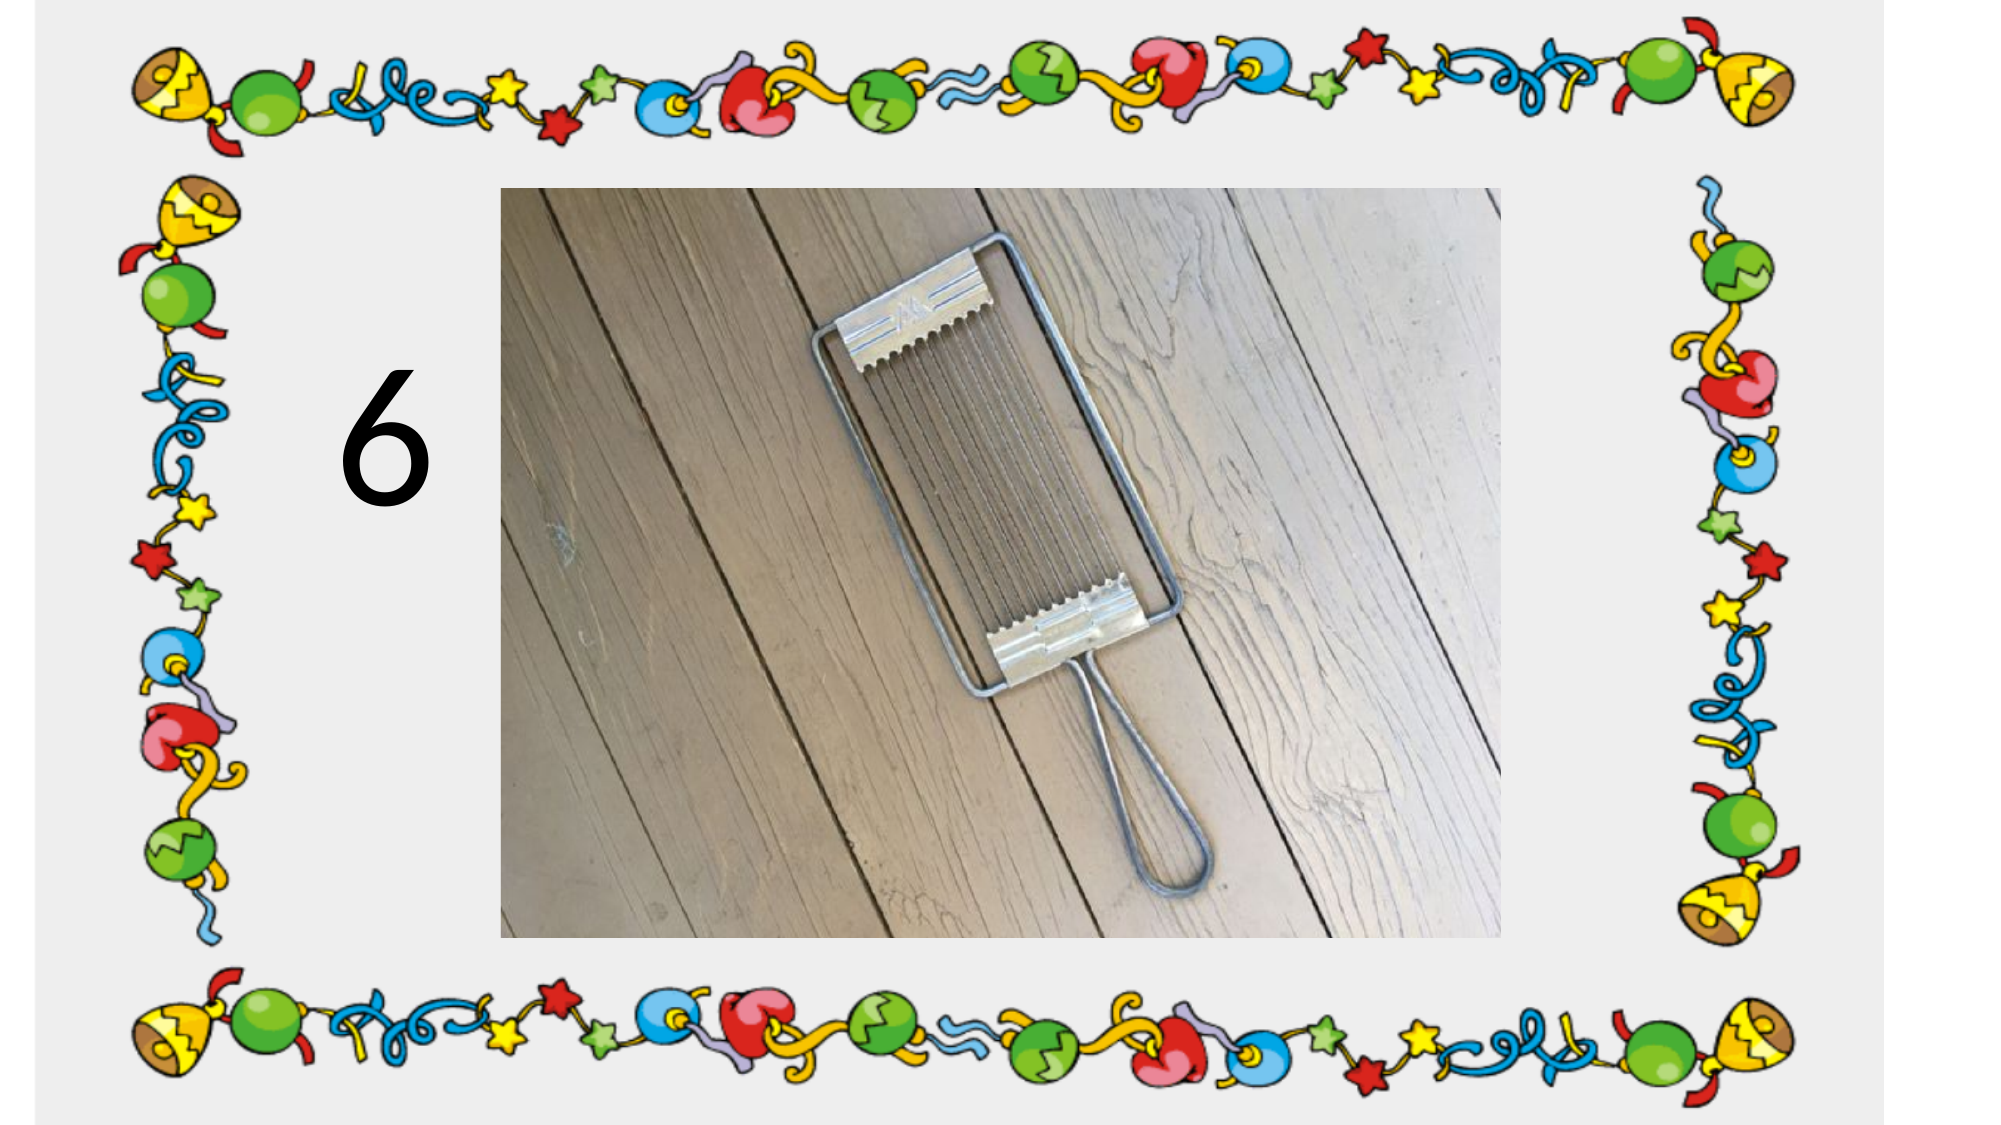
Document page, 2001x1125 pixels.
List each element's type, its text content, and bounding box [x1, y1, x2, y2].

picture [34, 0, 1884, 1125]
text_box 6 [319, 297, 381, 556]
